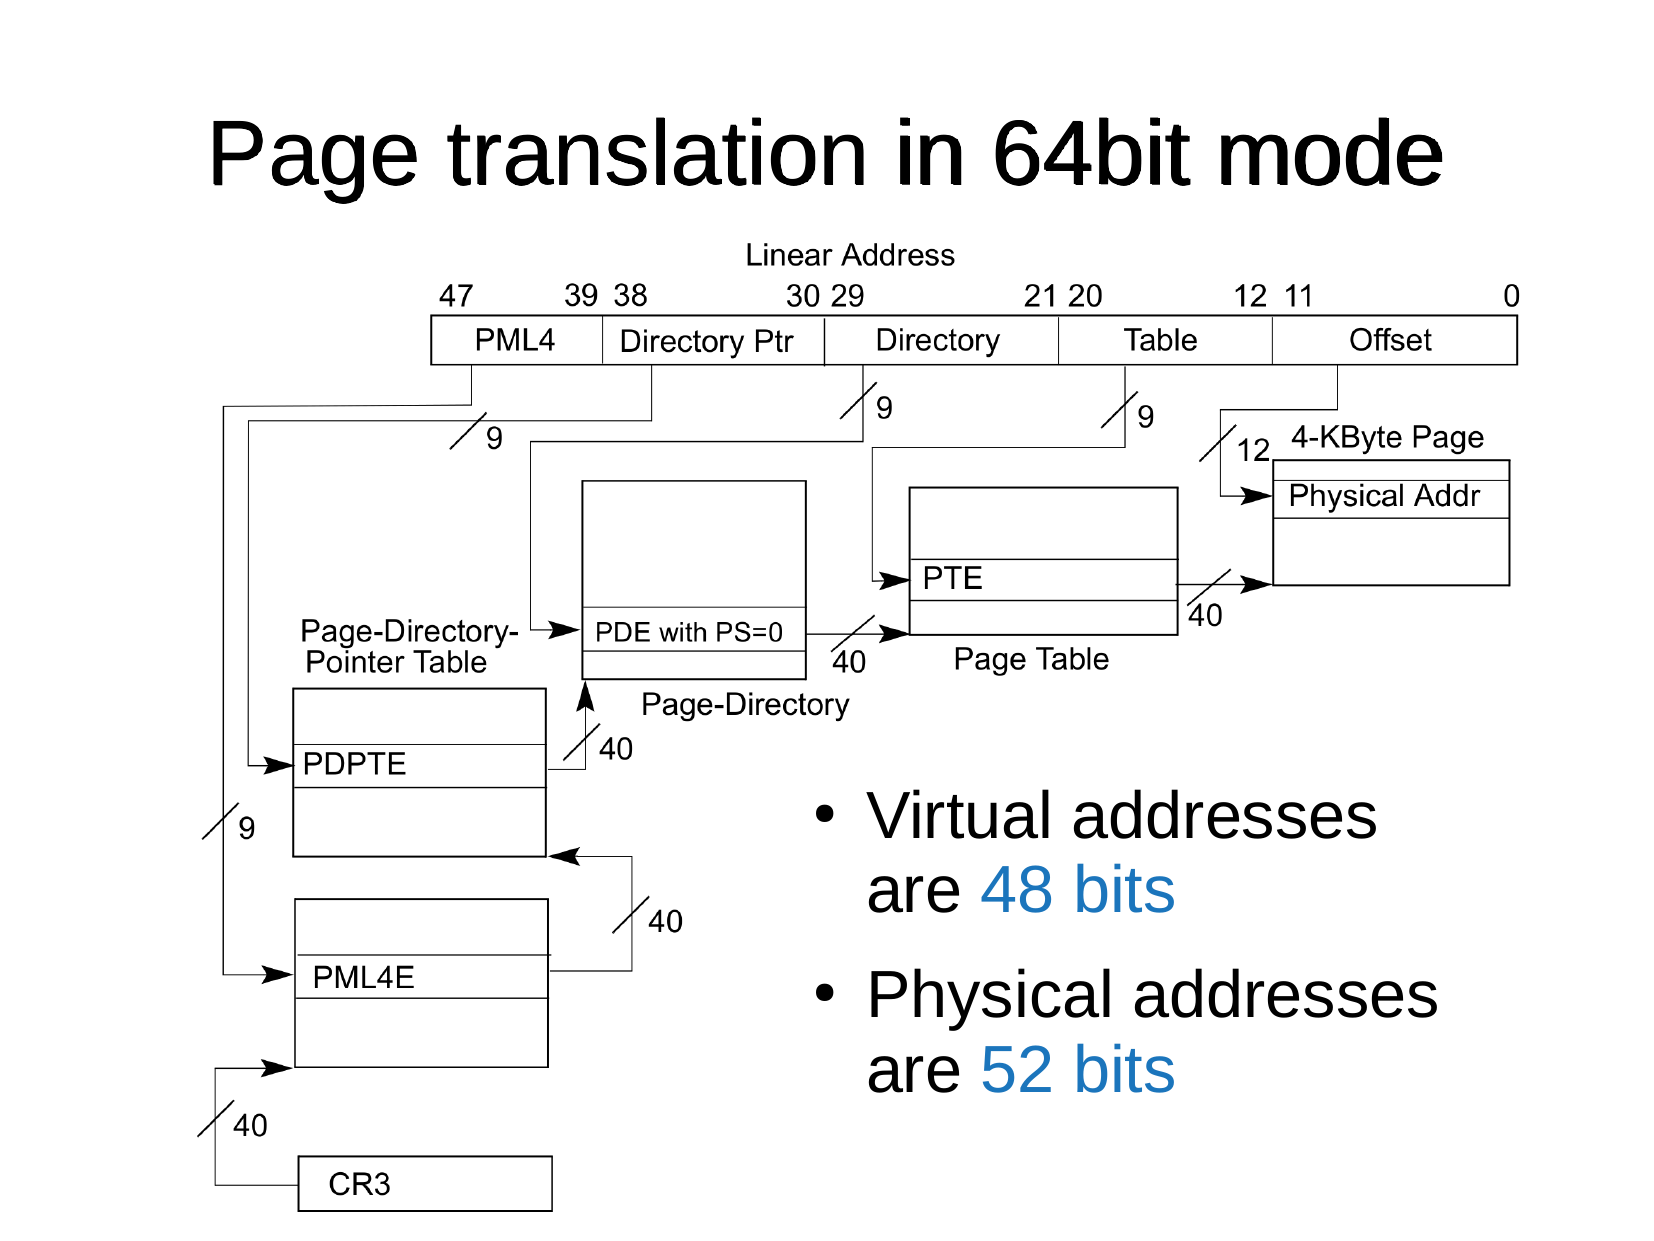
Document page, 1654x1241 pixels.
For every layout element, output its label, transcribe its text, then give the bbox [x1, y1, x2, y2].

list Virtual addresses are 48 bits Physical addresses are 52 bits [795, 777, 1463, 1201]
title Page translation in 64bit mode [82, 49, 1571, 257]
picture [112, 187, 1576, 1228]
